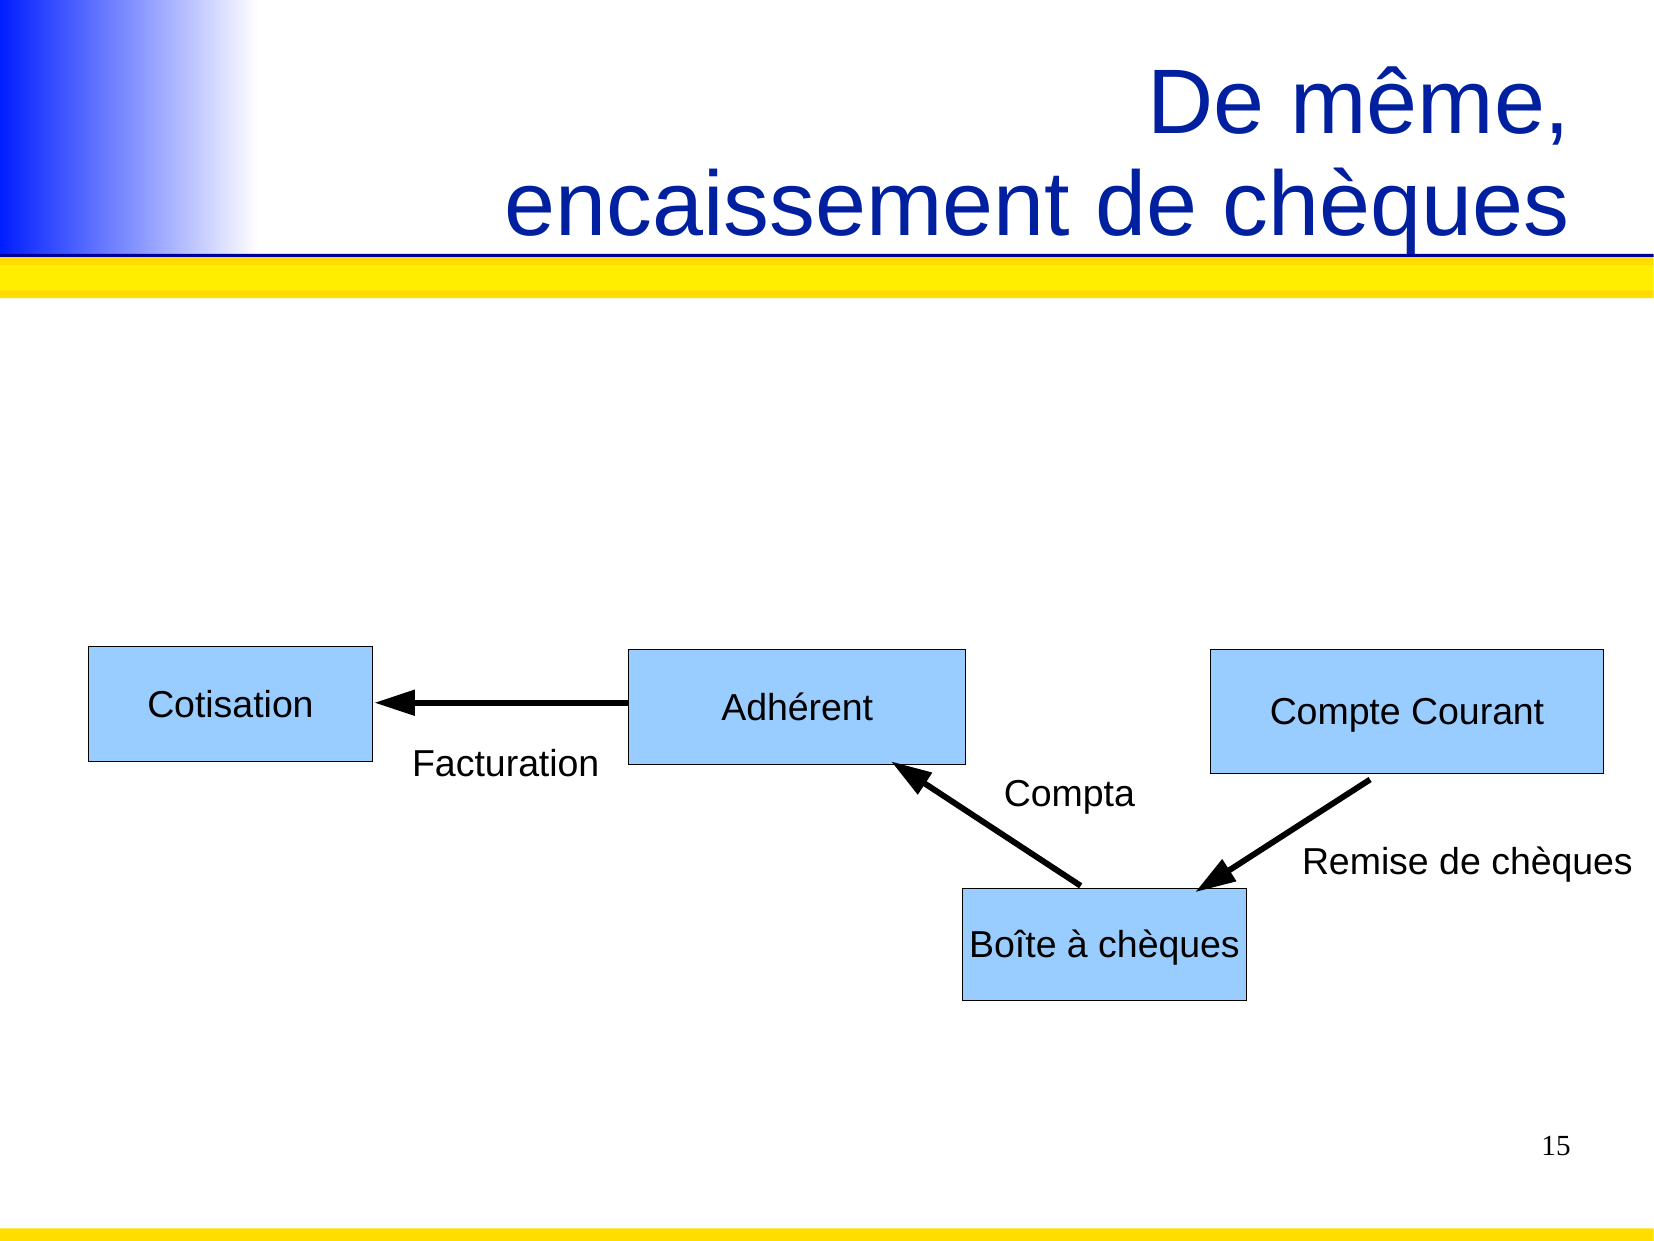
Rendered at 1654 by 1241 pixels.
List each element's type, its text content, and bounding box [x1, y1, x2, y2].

text_box Facturation [397, 735, 615, 793]
text_box Compte Courant [1210, 649, 1604, 774]
title De même, encaissement de chèques [372, 49, 1571, 257]
text_box Remise de chèques [1287, 832, 1648, 890]
text_box Adhérent [628, 649, 966, 765]
text_box Compta [989, 764, 1150, 822]
text_box Boîte à chèques [962, 888, 1247, 1001]
text_box Cotisation [88, 646, 373, 762]
